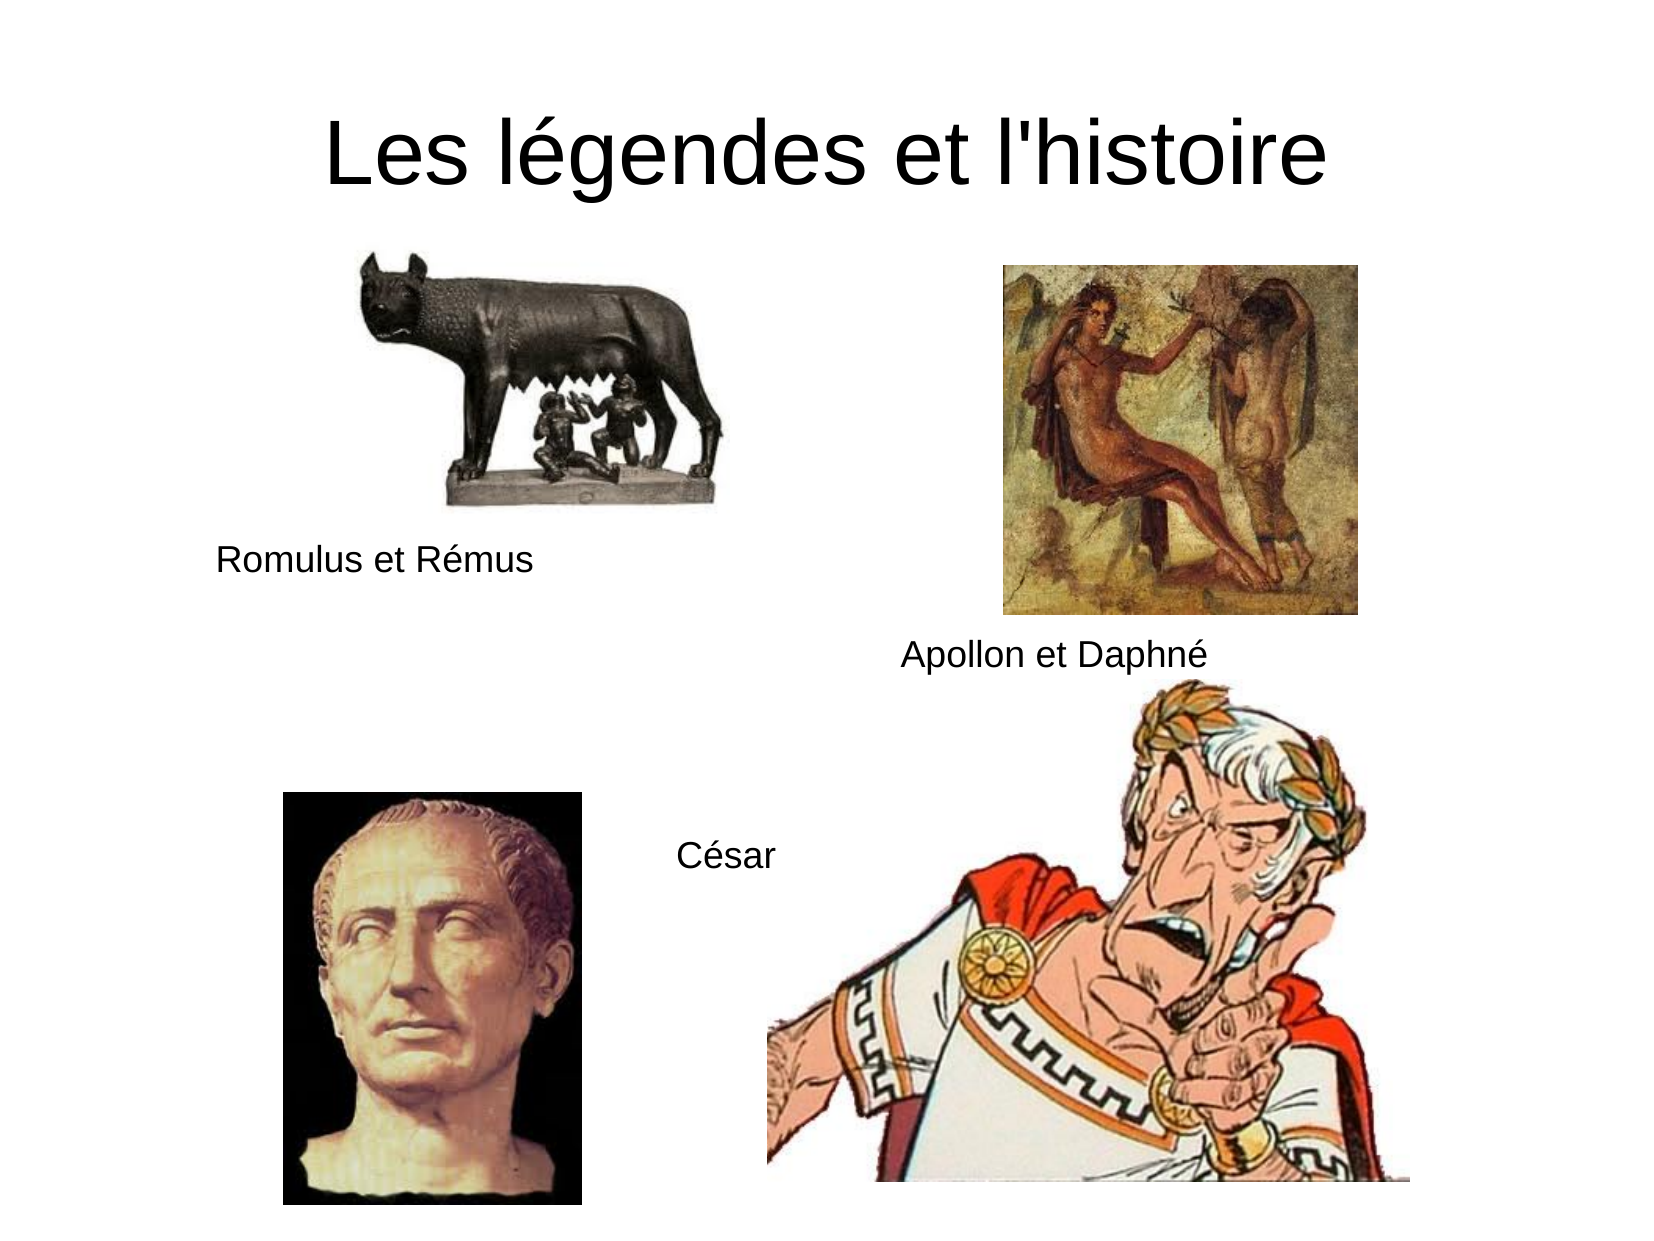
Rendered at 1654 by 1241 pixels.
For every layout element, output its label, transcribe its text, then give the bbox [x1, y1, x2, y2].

picture [767, 679, 1410, 1182]
text_box César [661, 826, 886, 884]
picture [354, 238, 730, 520]
title Les légendes et l'histoire [82, 49, 1571, 257]
text_box Romulus et Rémus [200, 531, 650, 589]
text_box Apollon et Daphné [885, 625, 1223, 683]
picture [283, 792, 582, 1205]
picture [1003, 265, 1358, 615]
